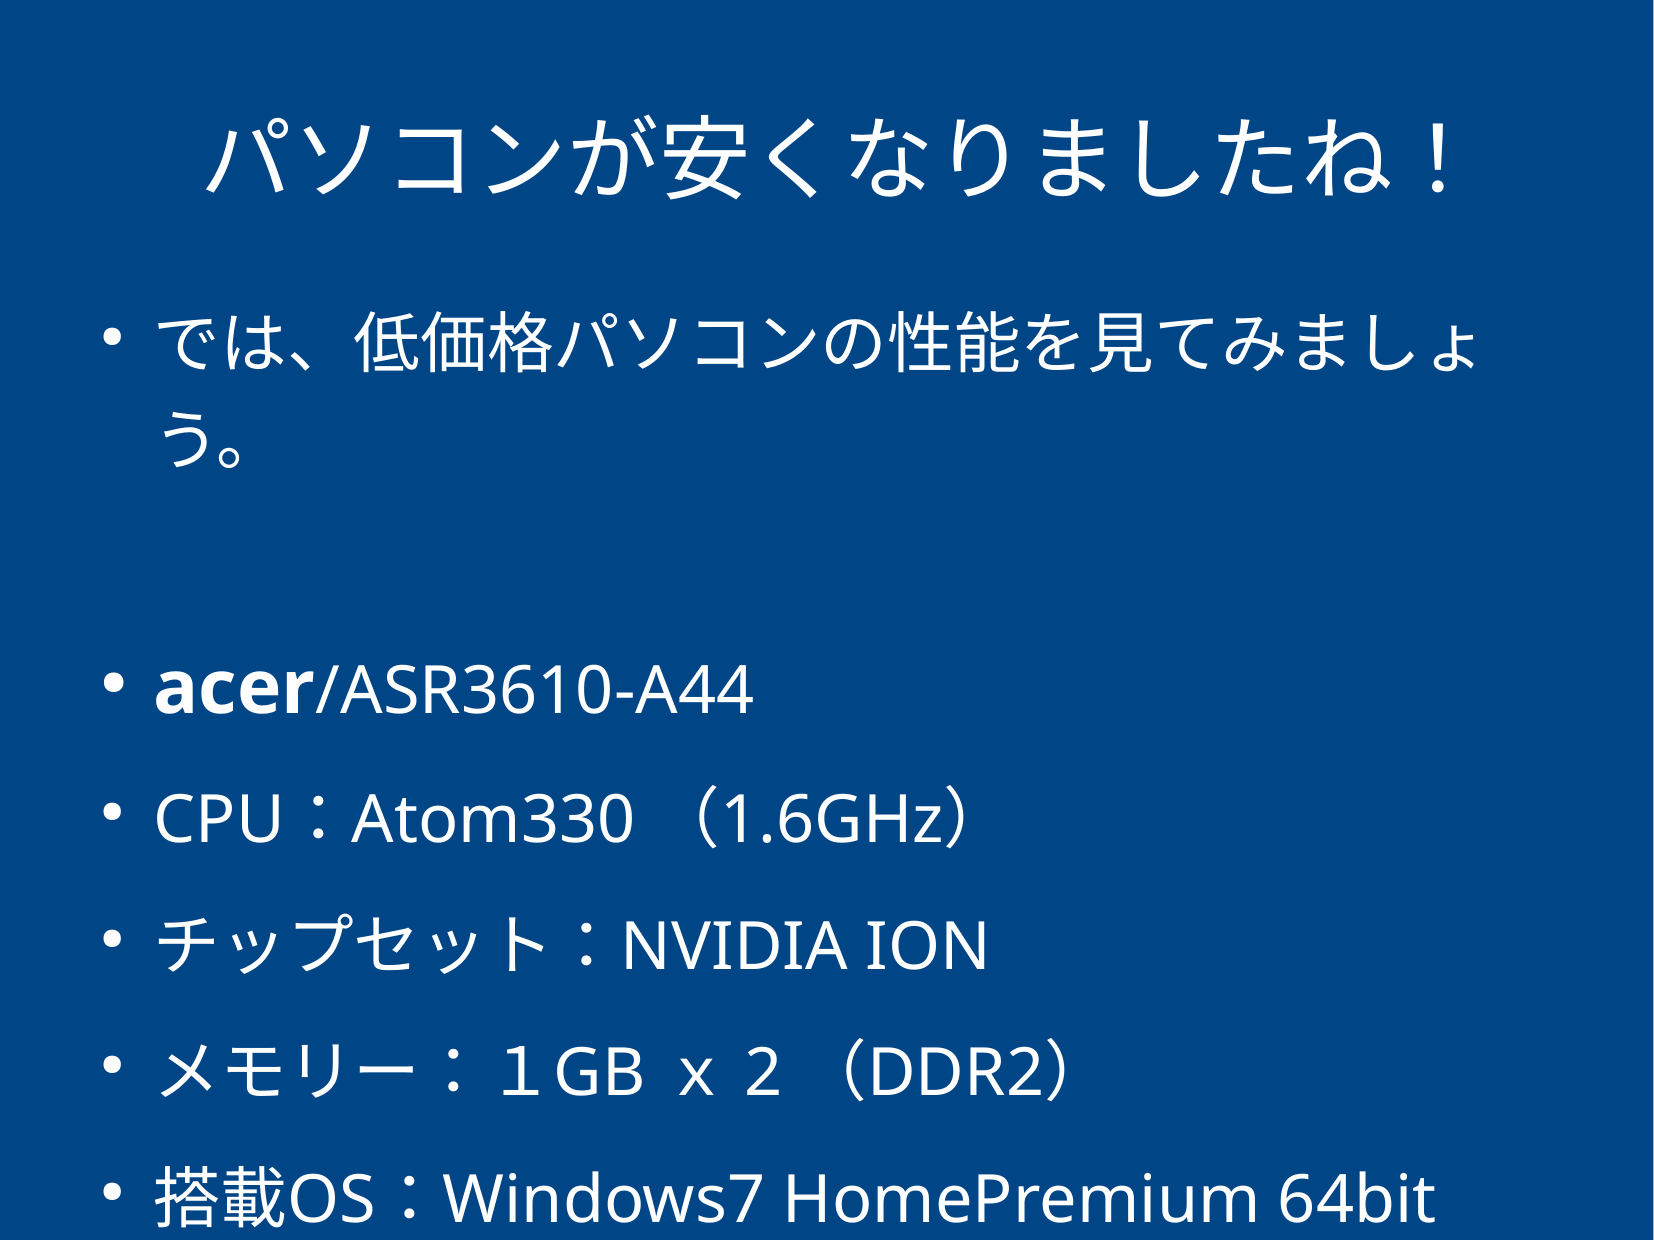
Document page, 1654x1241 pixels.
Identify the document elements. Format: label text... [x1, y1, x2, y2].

title パソコンが安くなりましたね！ [82, 56, 1571, 250]
list では、低価格パソコンの性能を見てみましょう。 acer/ASR3610-A44 CPU：Atom330 （1.6GHz） チップセット：NVIDIA ION メモリー：１GB ｘ 2 （DDR2） 搭載OS：Windows7 HomePremium 64bit 今日のデモは Ubuntu 9.10 32bit 購入価格：\35,800（2009年10月） 時価\31,000 [82, 290, 1565, 1152]
